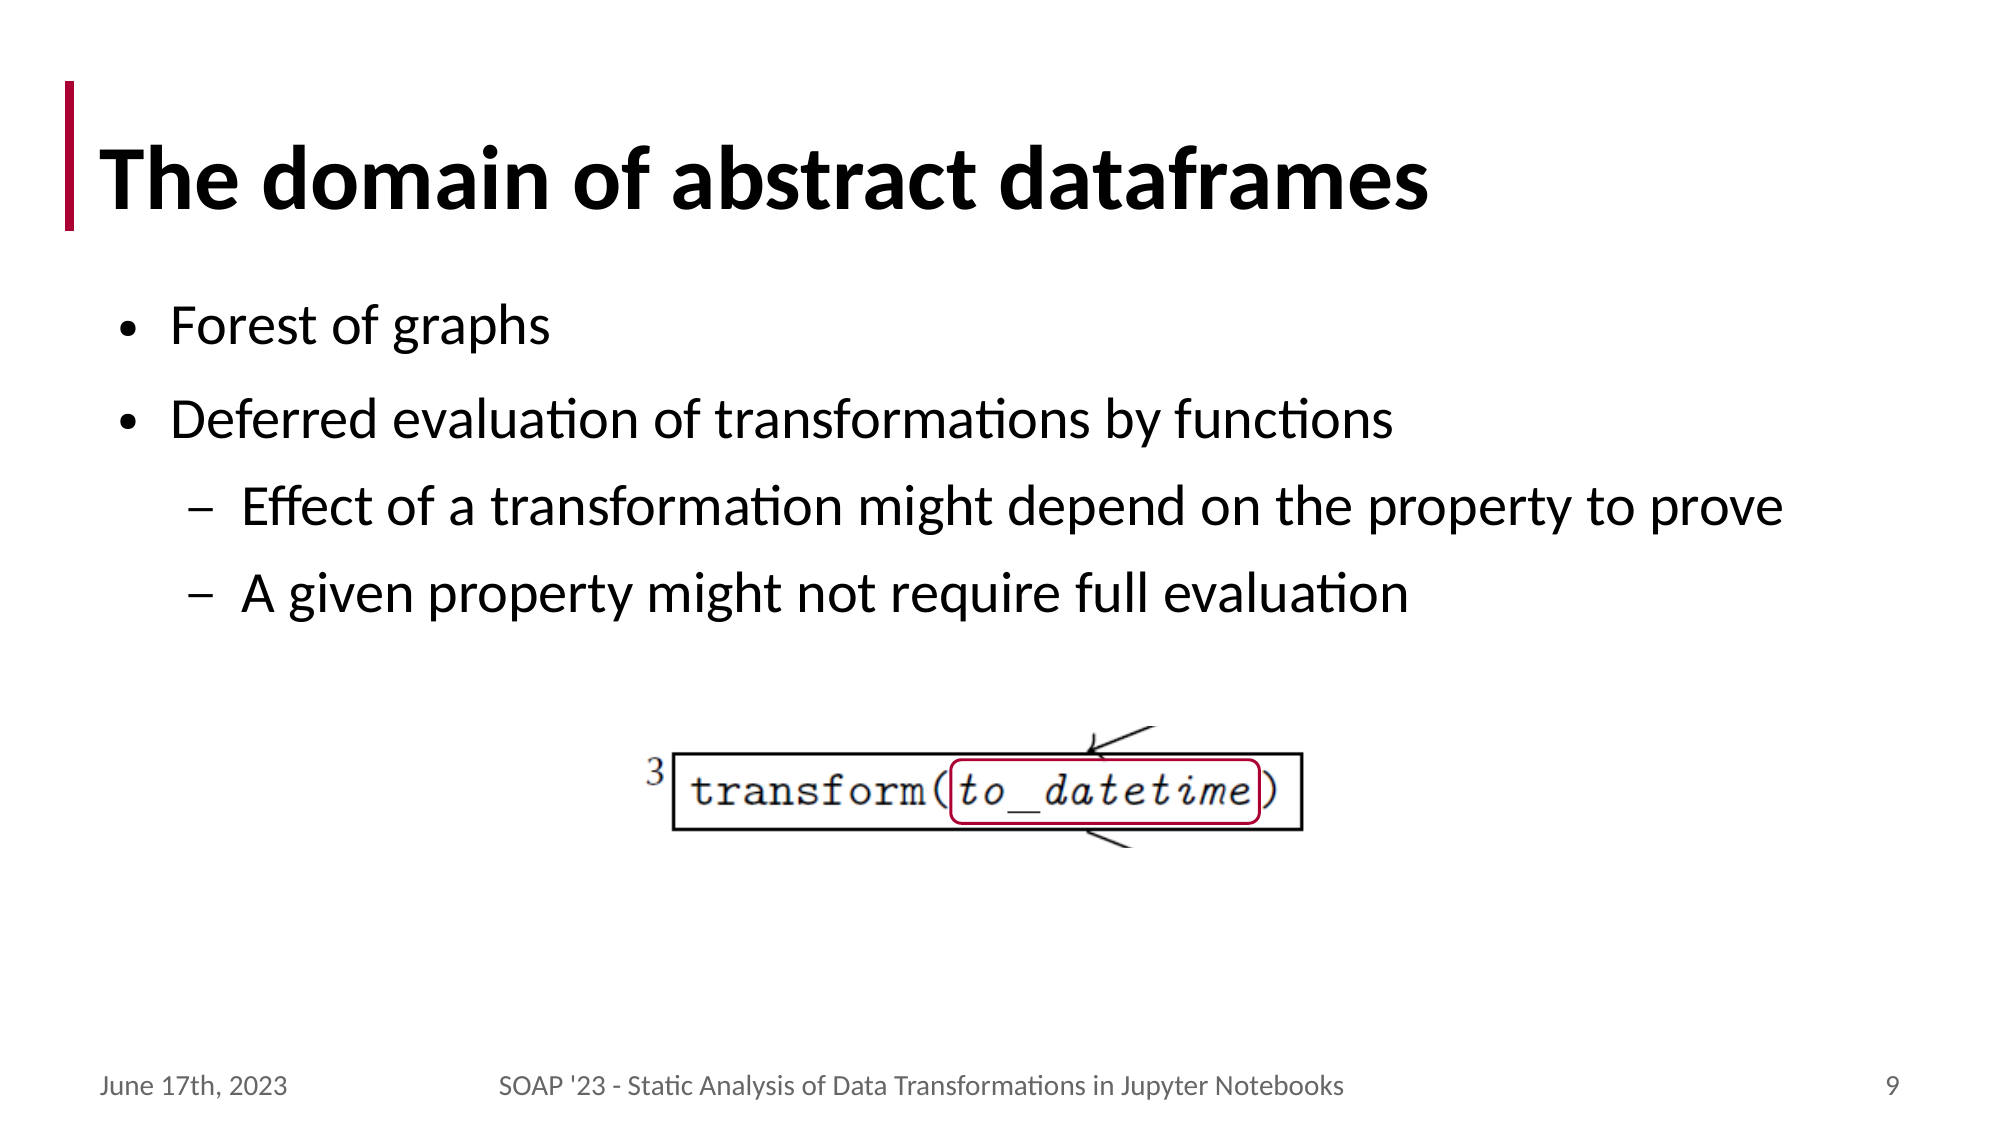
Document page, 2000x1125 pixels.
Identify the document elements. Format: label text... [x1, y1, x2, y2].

list Forest of graphs Deferred evaluation of transformations by functions Effect of a transformation might depend on the property to prove A given property might not require full evaluation [99, 300, 1900, 1027]
picture [618, 726, 1331, 848]
title The domain of abstract dataframes [99, 44, 1900, 233]
